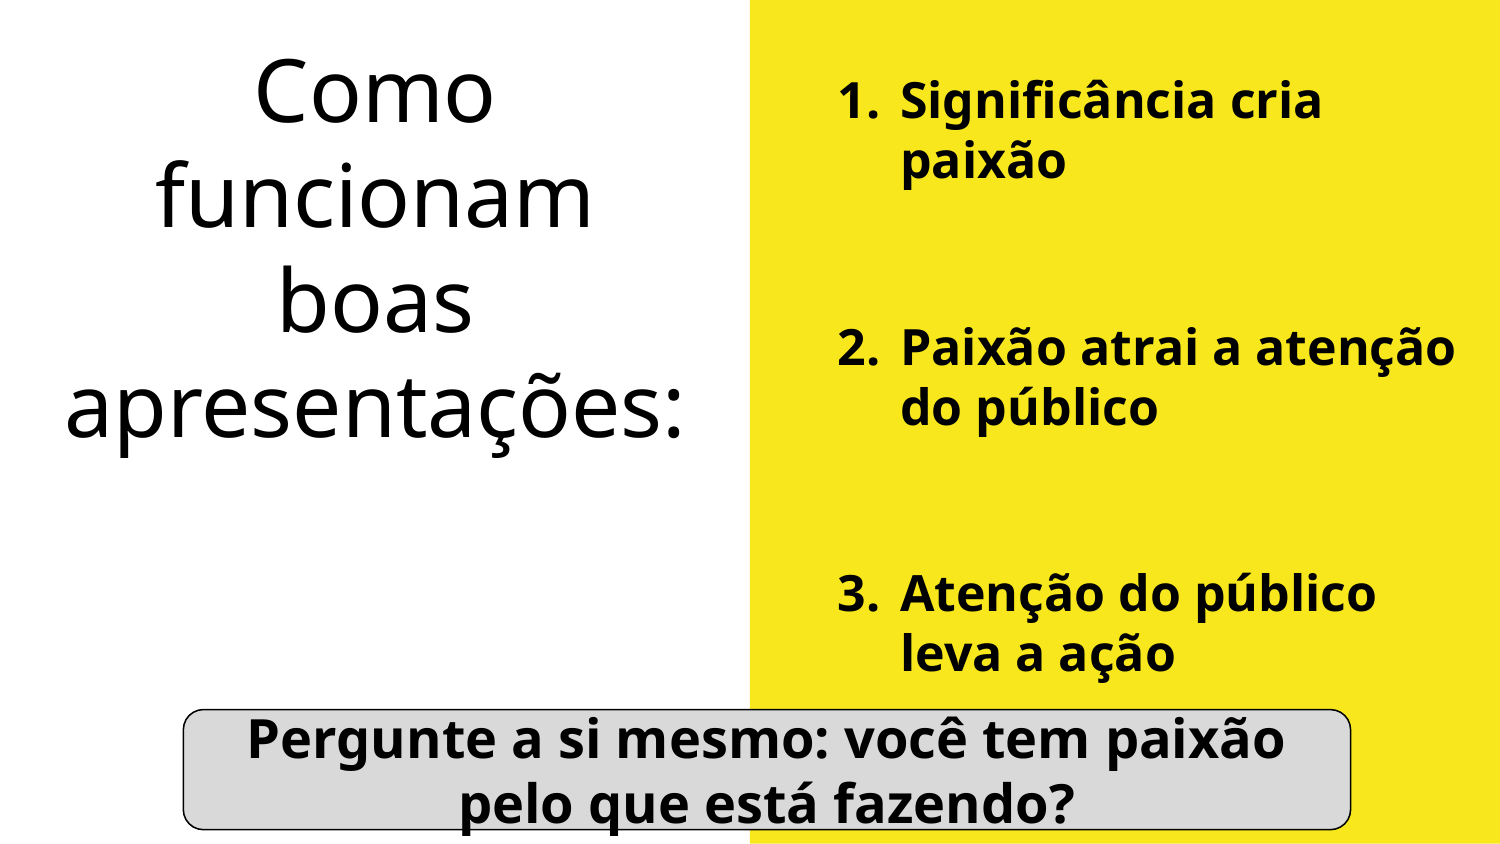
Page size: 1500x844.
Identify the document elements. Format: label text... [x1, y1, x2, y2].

title Como funcionam boas apresentações: [43, 118, 708, 471]
text_box Pergunte a si mesmo: você tem paixão pelo que está fazendo? [183, 709, 1351, 830]
list Significância cria paixão Paixão atrai a atenção do público Atenção do público leva a ação [810, 25, 1493, 725]
